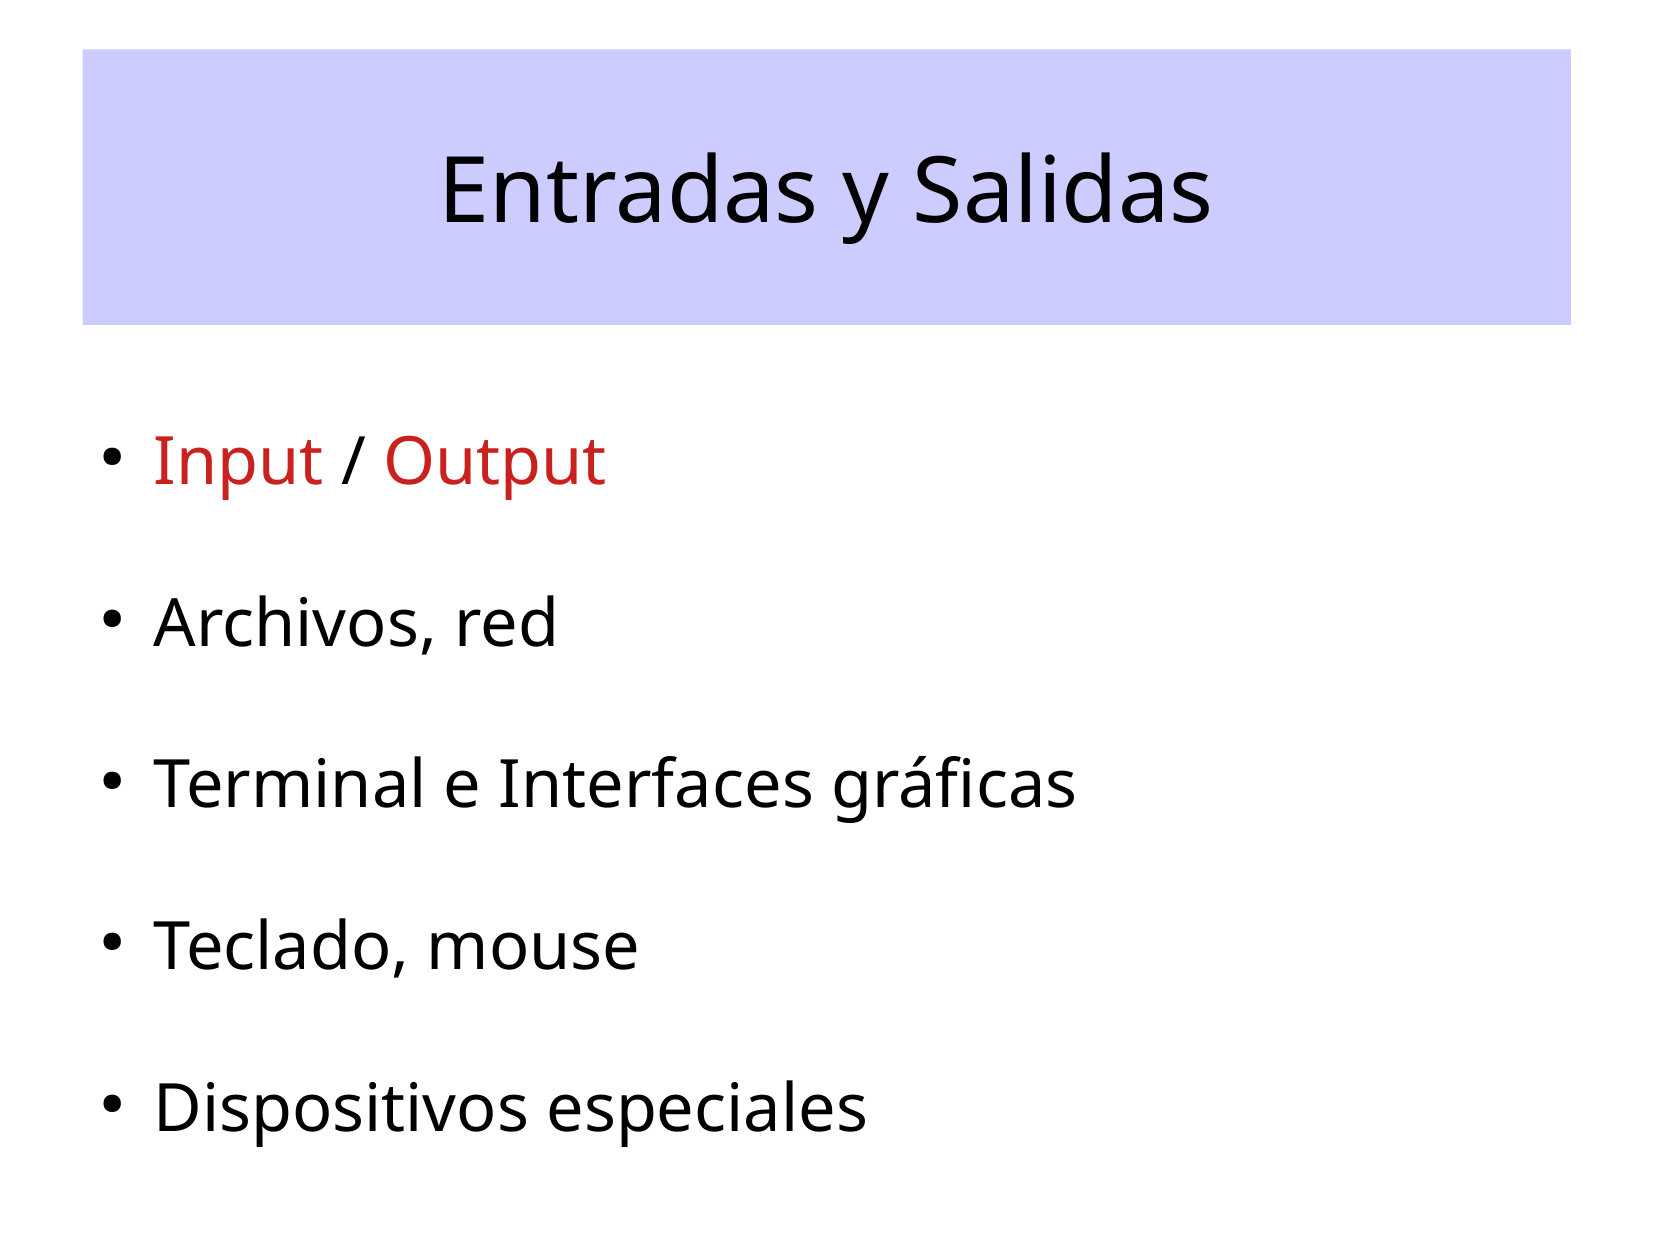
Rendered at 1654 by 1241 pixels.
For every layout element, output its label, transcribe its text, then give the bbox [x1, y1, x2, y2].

title Entradas y Salidas [82, 49, 1571, 325]
list Input / Output Archivos, red Terminal e Interfaces gráficas Teclado, mouse Dispositivos especiales [82, 413, 1571, 1232]
